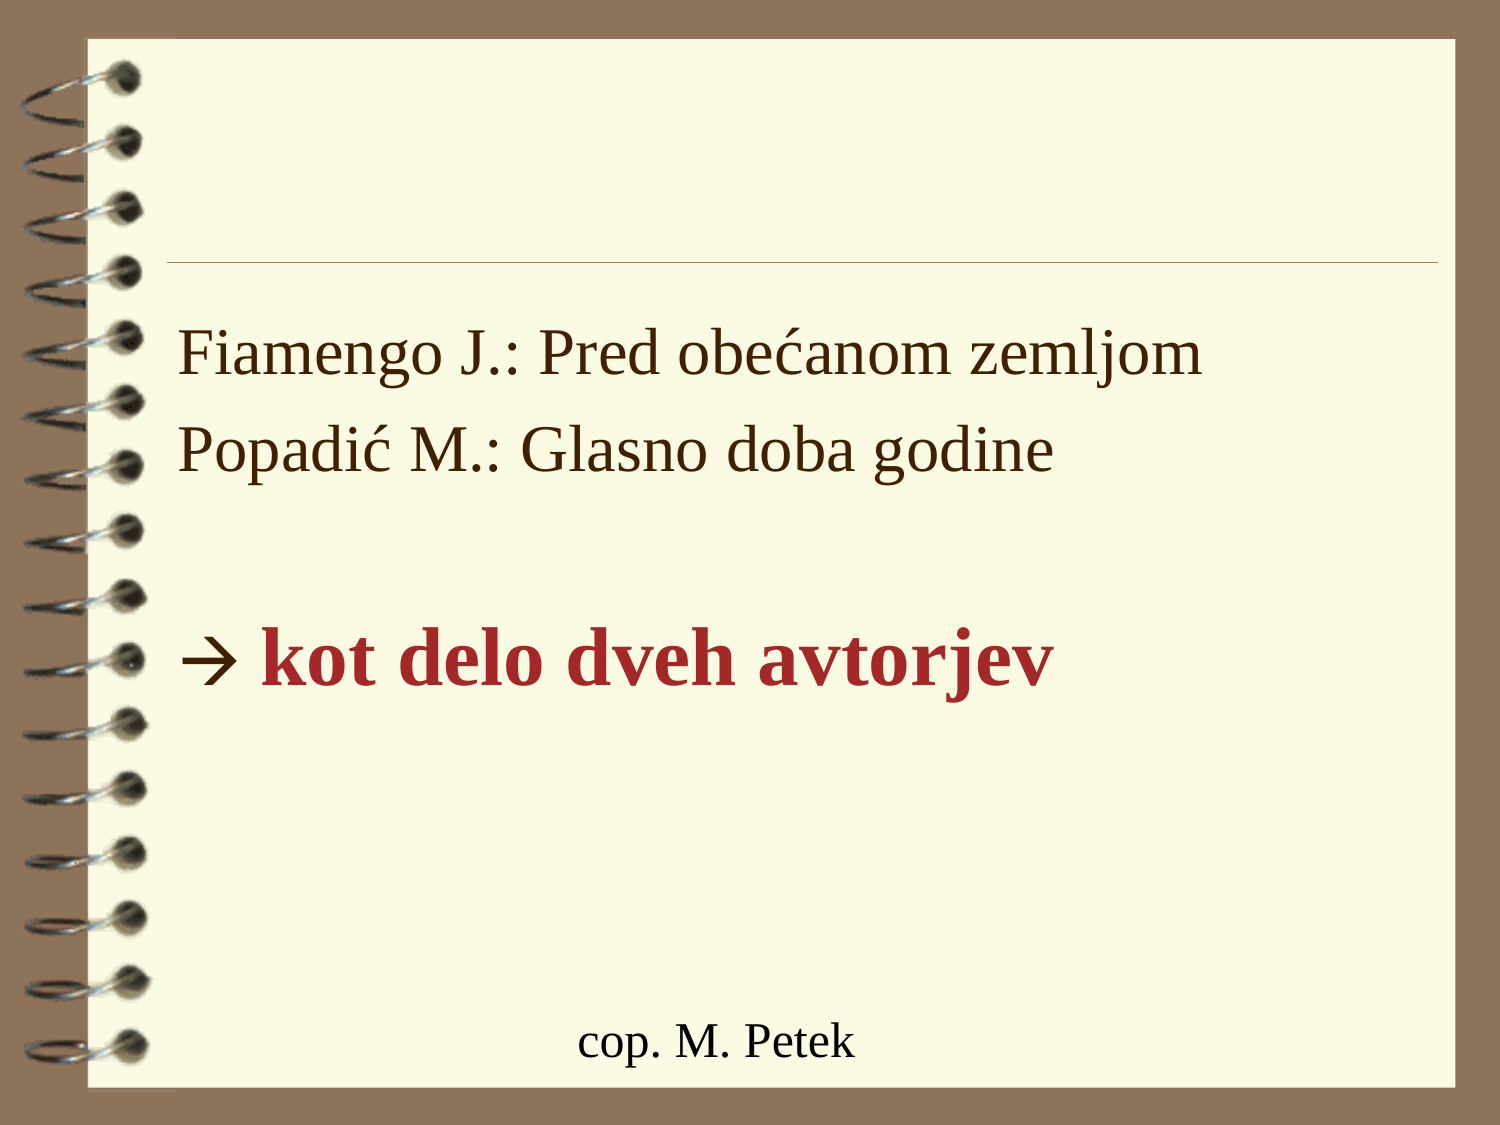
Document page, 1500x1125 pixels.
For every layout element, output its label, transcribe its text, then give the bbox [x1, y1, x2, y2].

list Fiamengo J.: Pred obećanom zemljom Popadić M.: Glasno doba godine  kot delo dveh avtorjev [162, 299, 1438, 976]
picture [0, 0, 175, 1125]
